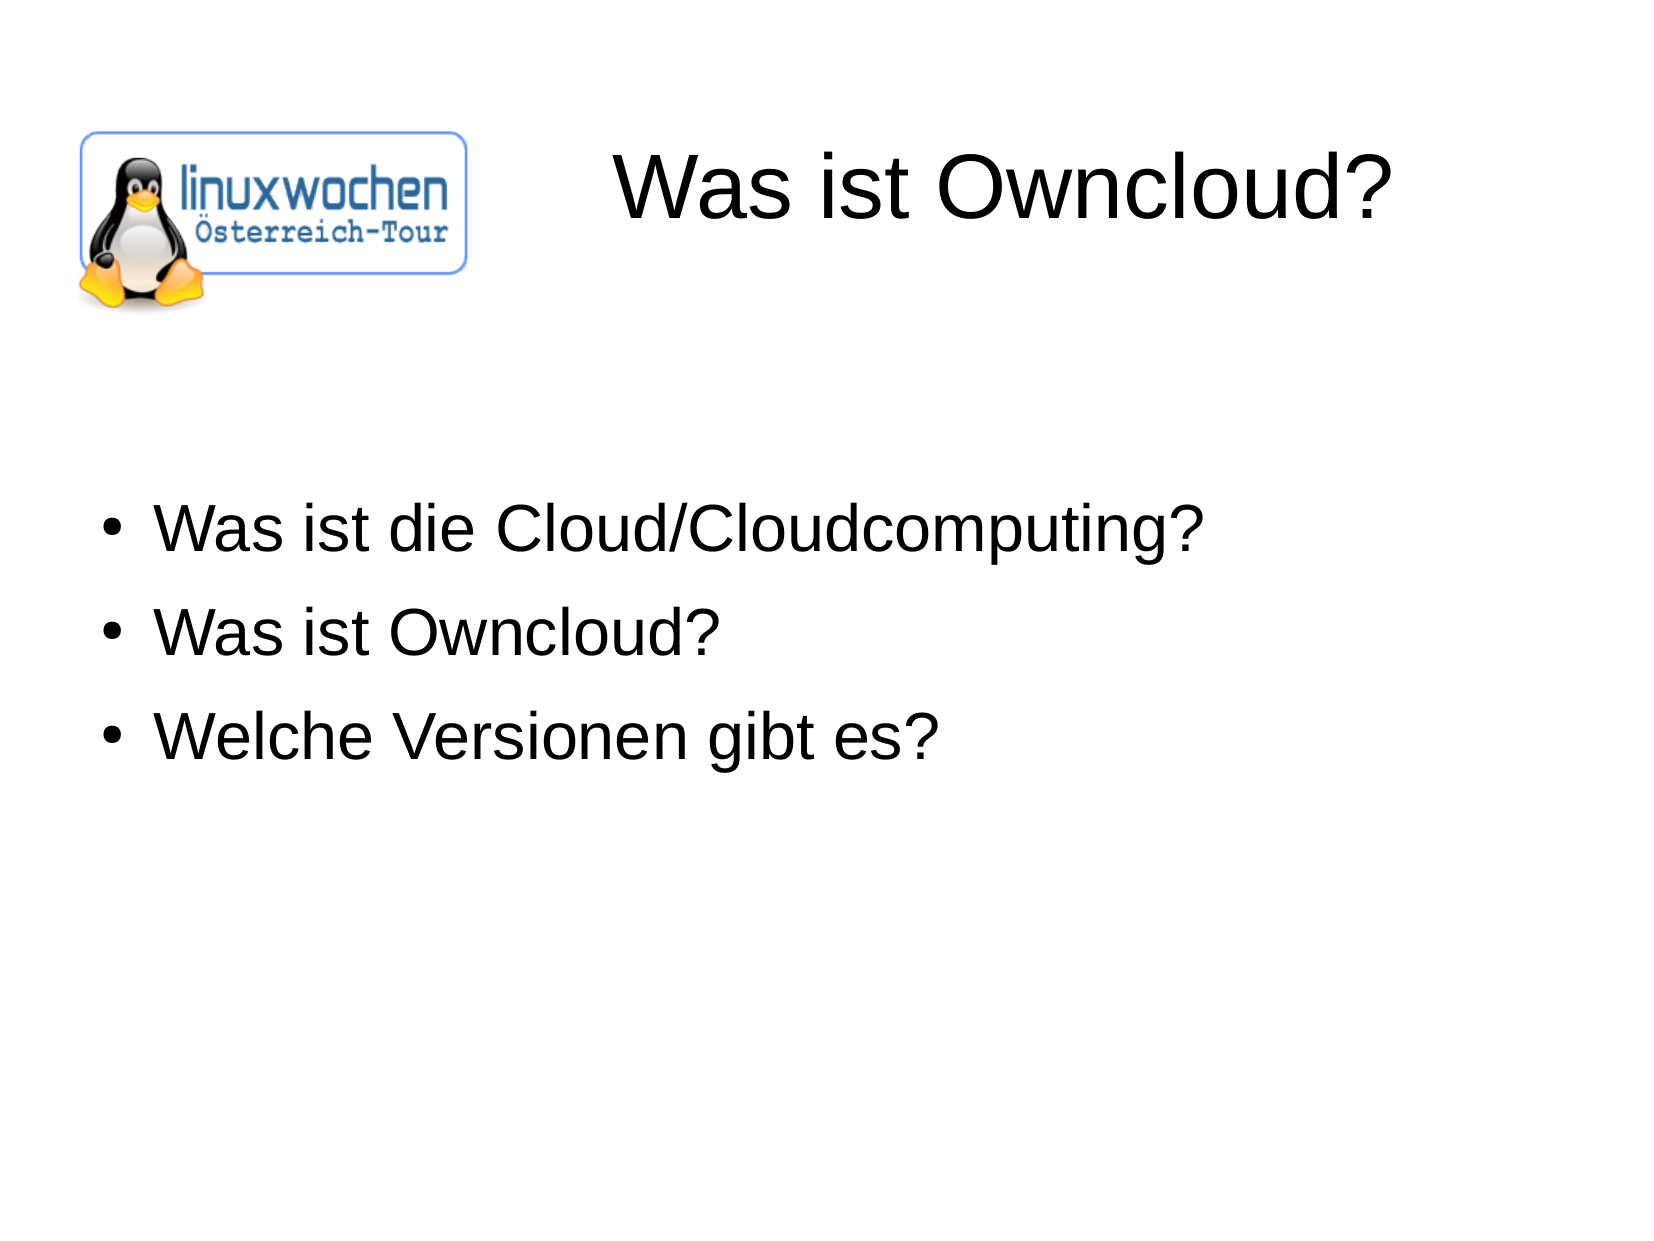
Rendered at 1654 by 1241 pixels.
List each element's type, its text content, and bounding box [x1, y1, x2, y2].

picture [47, 111, 482, 319]
title Was ist Owncloud? [259, 83, 1654, 291]
list Was ist die Cloud/Cloudcomputing? Was ist Owncloud? Welche Versionen gibt es? [82, 490, 1538, 957]
